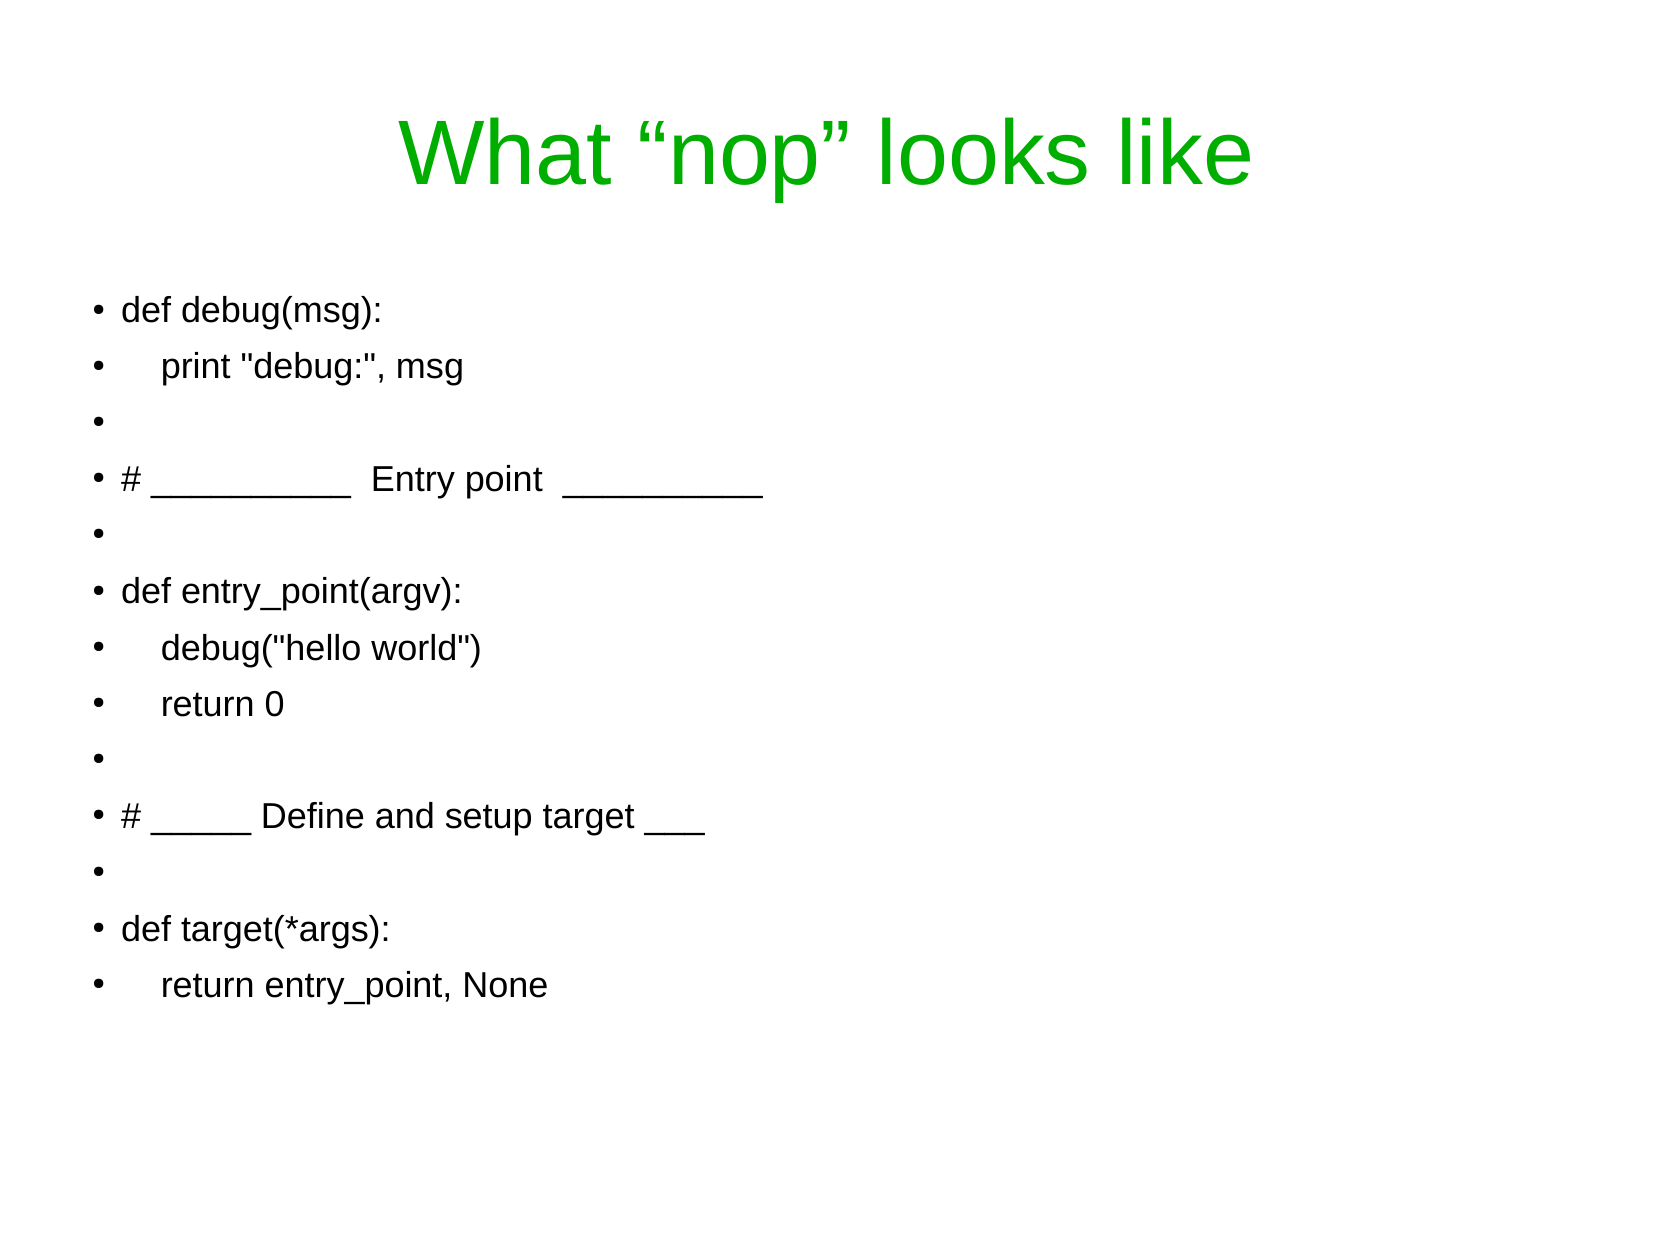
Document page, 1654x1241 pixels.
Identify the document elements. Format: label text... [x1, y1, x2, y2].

title What “nop” looks like [82, 49, 1571, 257]
list def debug(msg): print "debug:", msg # __________ Entry point __________ def entry_point(argv): debug("hello world") return 0 # _____ Define and setup target ___ def target(*args): return entry_point, None [82, 290, 1538, 1010]
